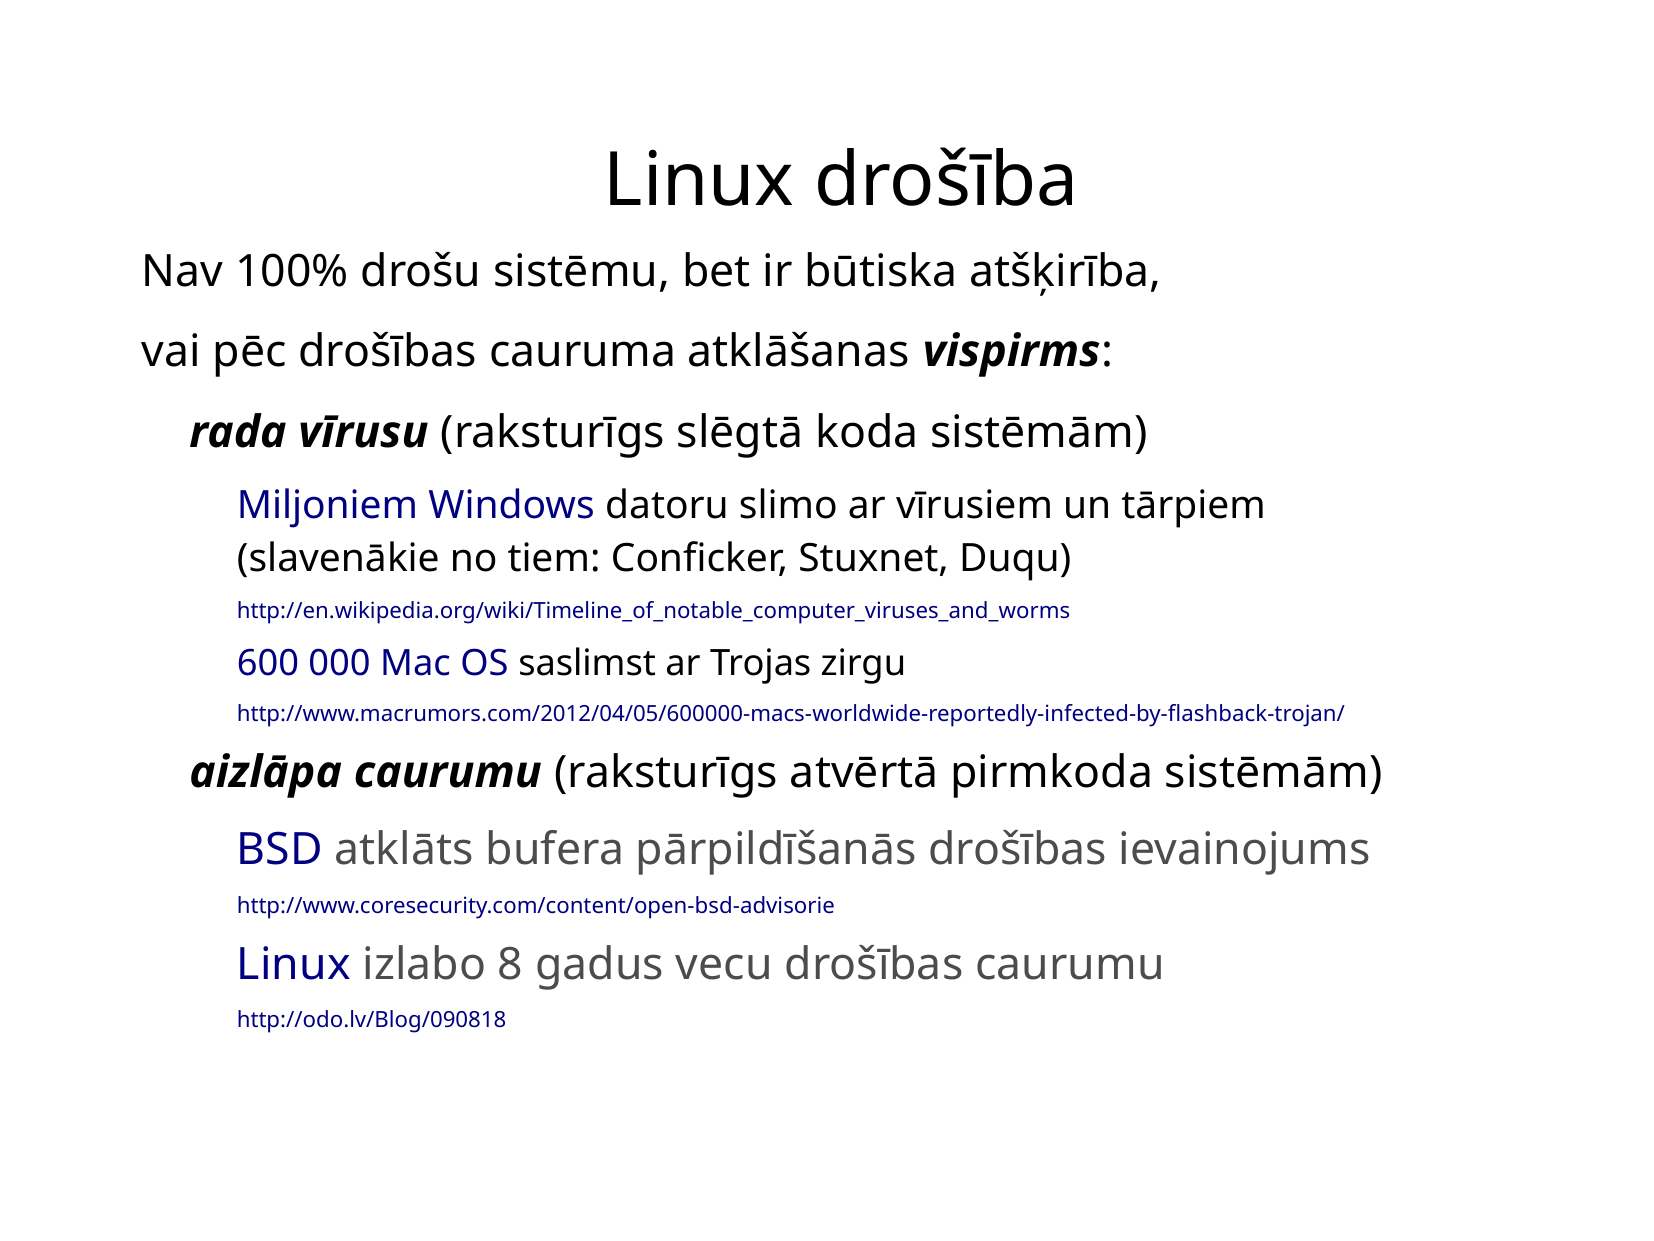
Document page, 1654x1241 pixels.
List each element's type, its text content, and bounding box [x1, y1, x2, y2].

list Nav 100% drošu sistēmu, bet ir būtiska atšķirība, vai pēc drošības cauruma atklāšanas vispirms: rada vīrusu (raksturīgs slēgtā koda sistēmām) Miljoniem Windows datoru slimo ar vīrusiem un tārpiem (slavenākie no tiem: Conficker, Stuxnet, Duqu) http://en.wikipedia.org/wiki/Timeline_of_notable_computer_viruses_and_worms 600 000 Mac OS saslimst ar Trojas zirgu http://www.macrumors.com/2012/04/05/600000-macs-worldwide-reportedly-infected-by-flashback-trojan/ aizlāpa caurumu (raksturīgs atvērtā pirmkoda sistēmām) BSD atklāts bufera pārpildīšanās drošības ievainojums http://www.coresecurity.com/content/open-bsd-advisorie Linux izlabo 8 gadus vecu drošības caurumu http://odo.lv/Blog/090818 [94, 238, 1583, 1058]
title Linux drošība [159, 118, 1524, 235]
